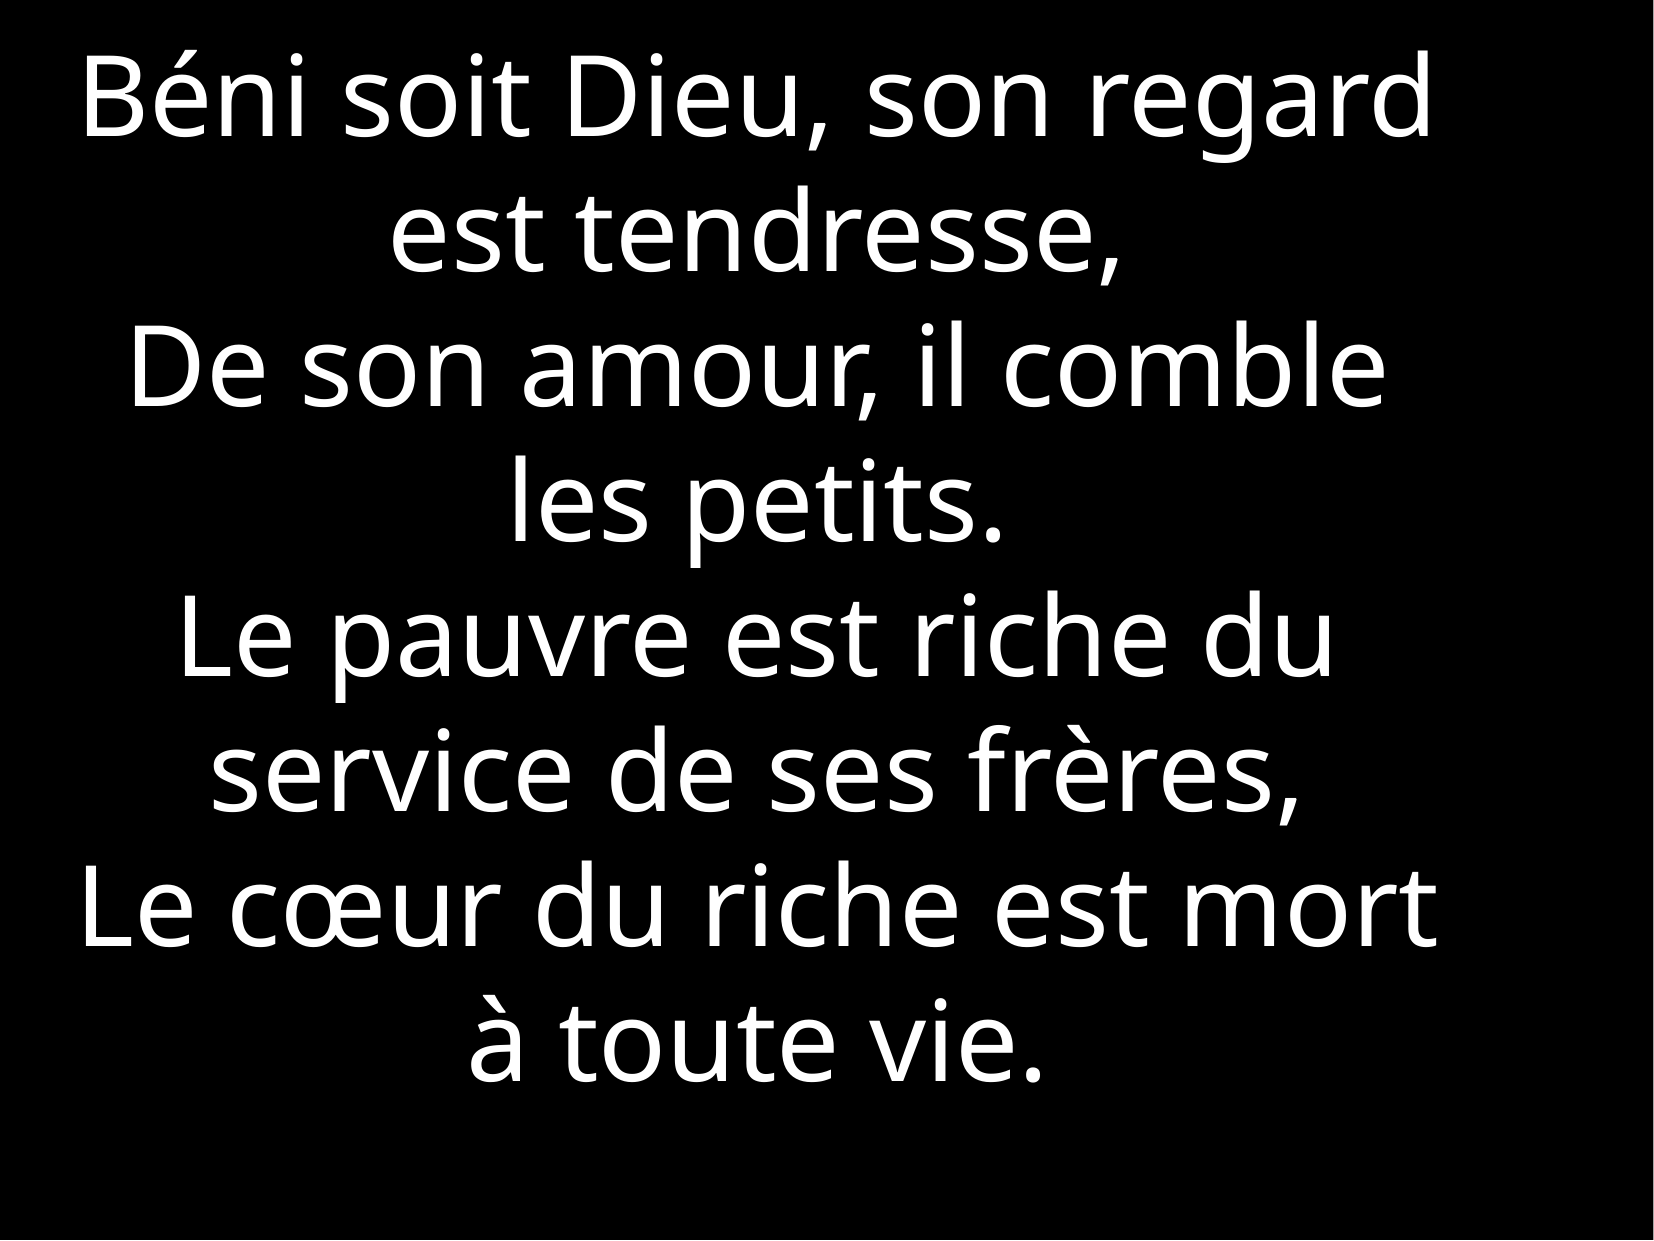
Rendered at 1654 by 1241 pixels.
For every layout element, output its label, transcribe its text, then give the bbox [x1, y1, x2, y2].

list Béni soit Dieu, son regard est tendresse, De son amour, il comble les petits. Le pauvre est riche du service de ses frères, Le cœur du riche est mort à toute vie. [27, 16, 1489, 1052]
